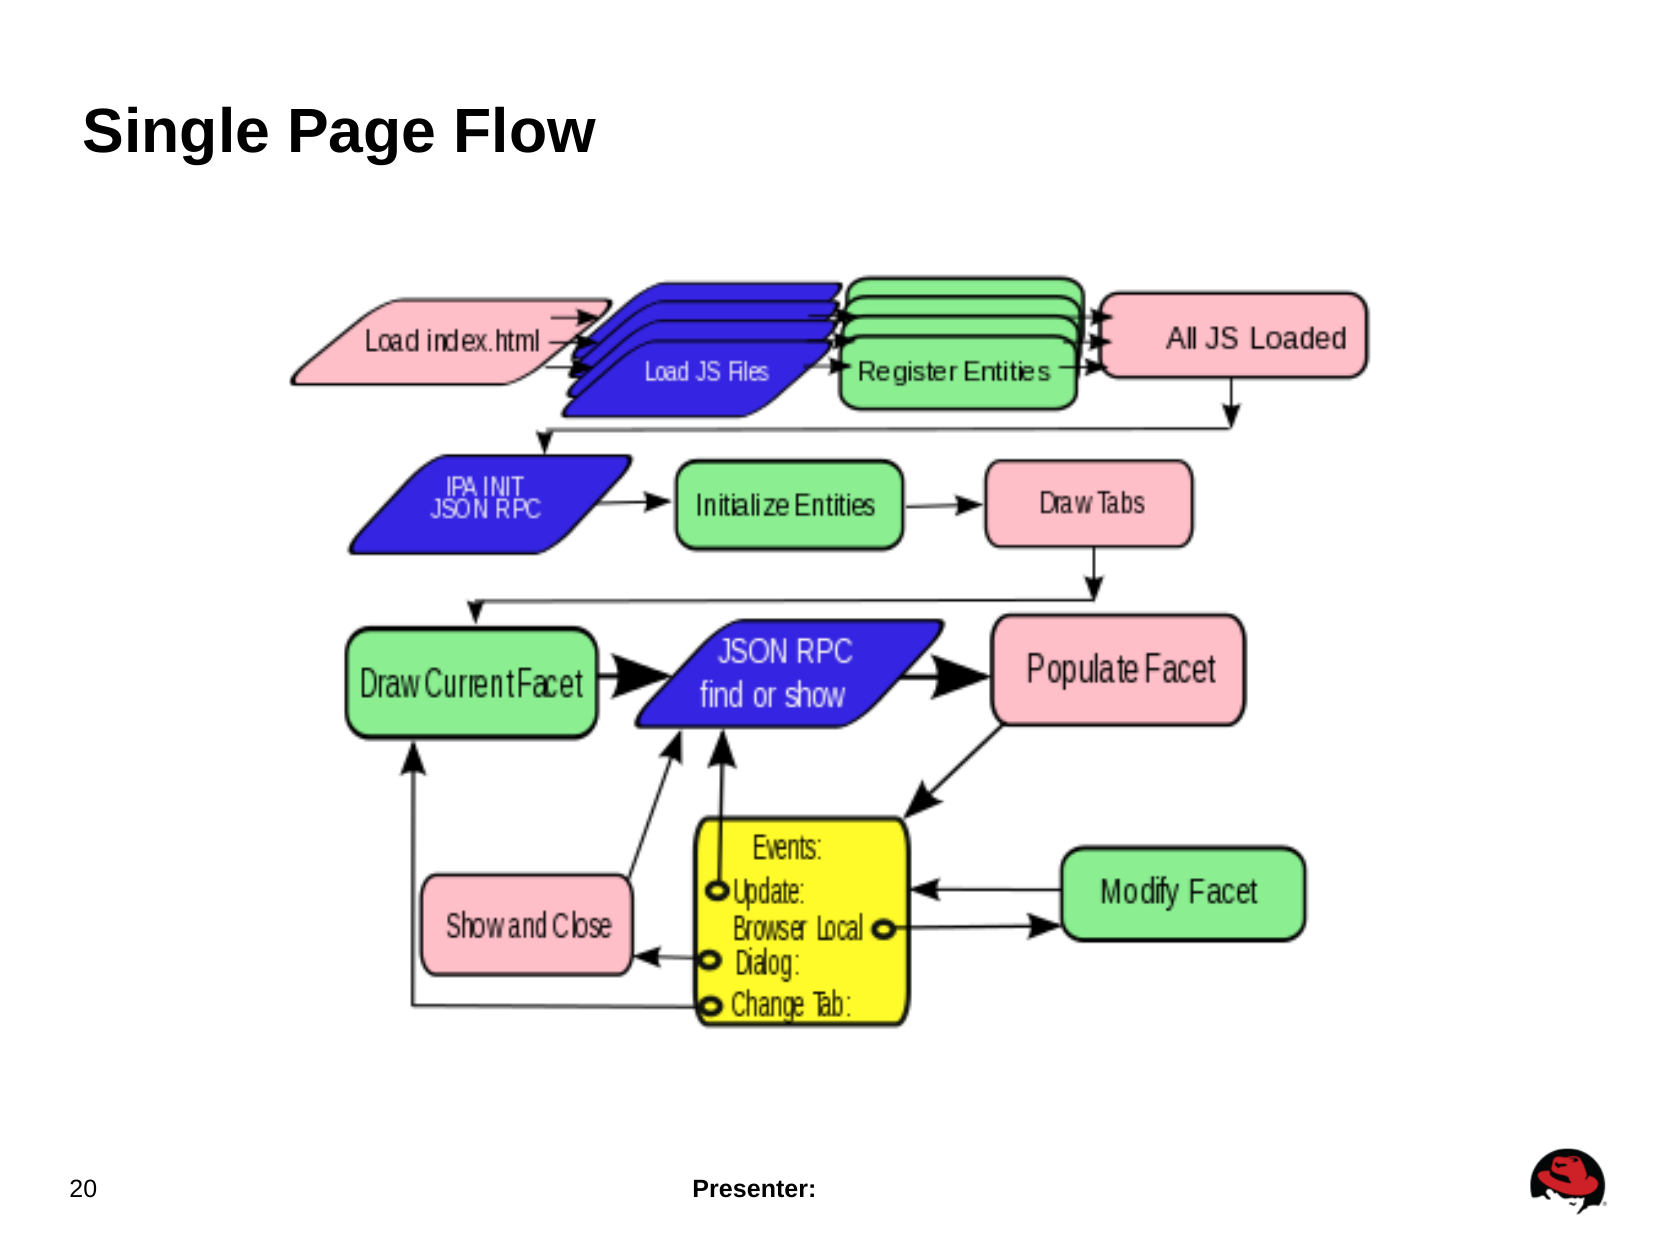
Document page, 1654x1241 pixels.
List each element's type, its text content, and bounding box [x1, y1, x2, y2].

title Single Page Flow [82, 37, 1571, 226]
picture [289, 244, 1373, 1039]
picture [1529, 1146, 1613, 1224]
